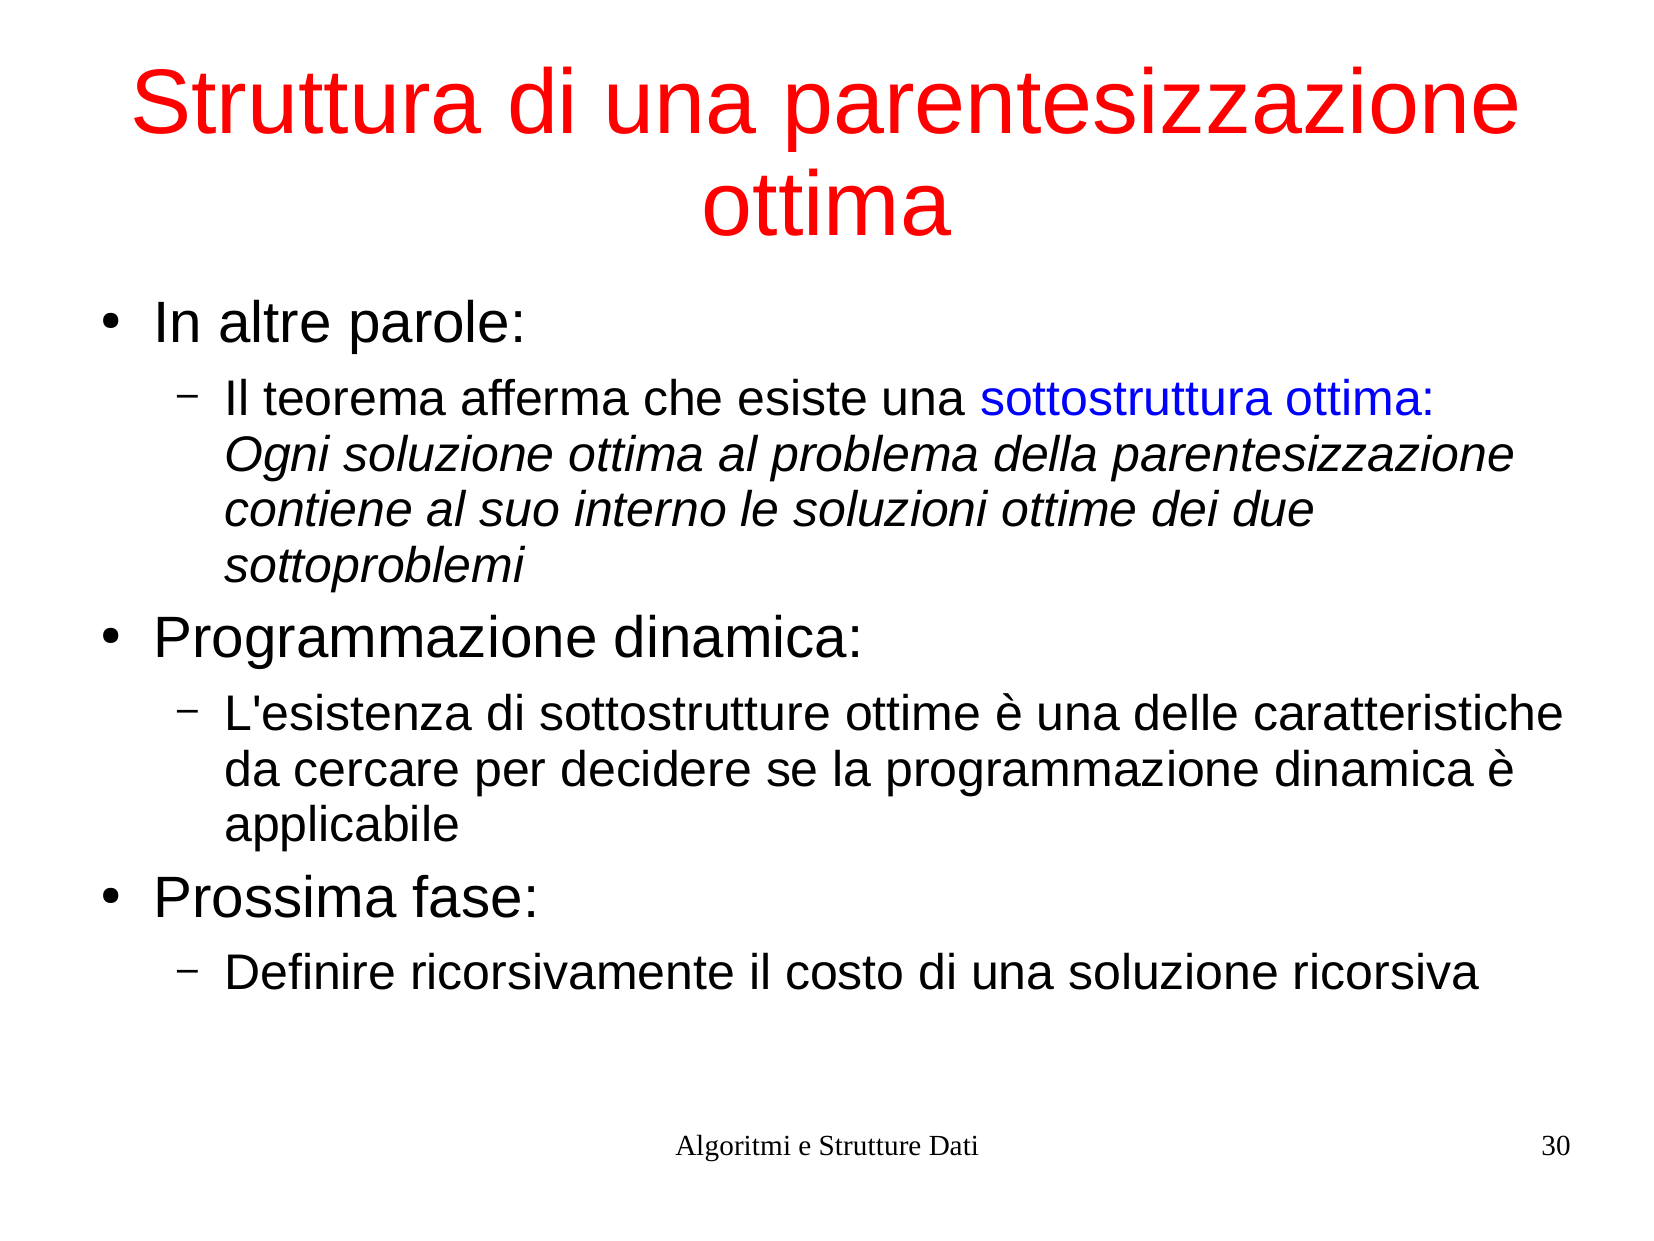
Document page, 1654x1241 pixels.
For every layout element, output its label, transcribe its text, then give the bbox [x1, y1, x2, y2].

list In altre parole: Il teorema afferma che esiste una sottostruttura ottima: Ogni soluzione ottima al problema della parentesizzazione contiene al suo interno le soluzioni ottime dei due sottoproblemi Programmazione dinamica: L'esistenza di sottostrutture ottime è una delle caratteristiche da cercare per decidere se la programmazione dinamica è applicabile Prossima fase: Definire ricorsivamente il costo di una soluzione ricorsiva [82, 290, 1571, 1109]
title Struttura di una parentesizzazione ottima [82, 49, 1571, 257]
